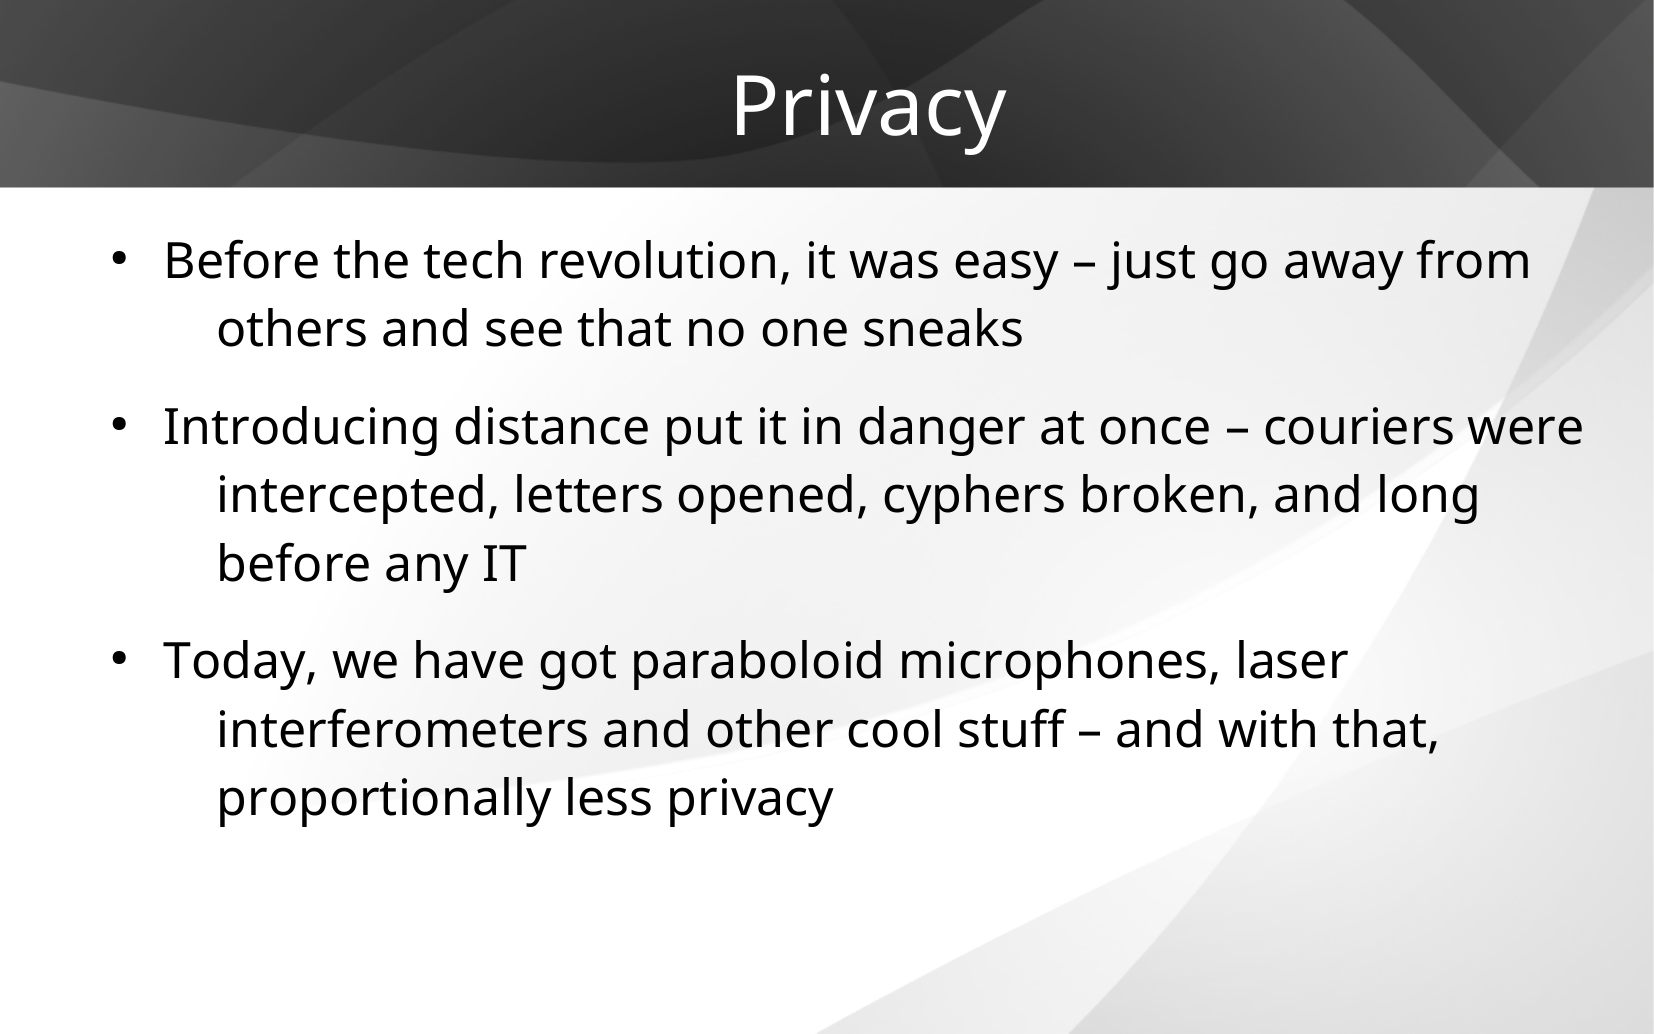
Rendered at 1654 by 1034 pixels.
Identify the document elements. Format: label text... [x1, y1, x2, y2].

title Privacy [124, 0, 1613, 208]
list Before the tech revolution, it was easy – just go away from others and see that no one sneaks Introducing distance put it in danger at once – couriers were intercepted, letters opened, cyphers broken, and long before any IT Today, we have got paraboloid microphones, laser interferometers and other cool stuff – and with that, proportionally less privacy [75, 225, 1613, 1013]
picture [0, 0, 1654, 1034]
